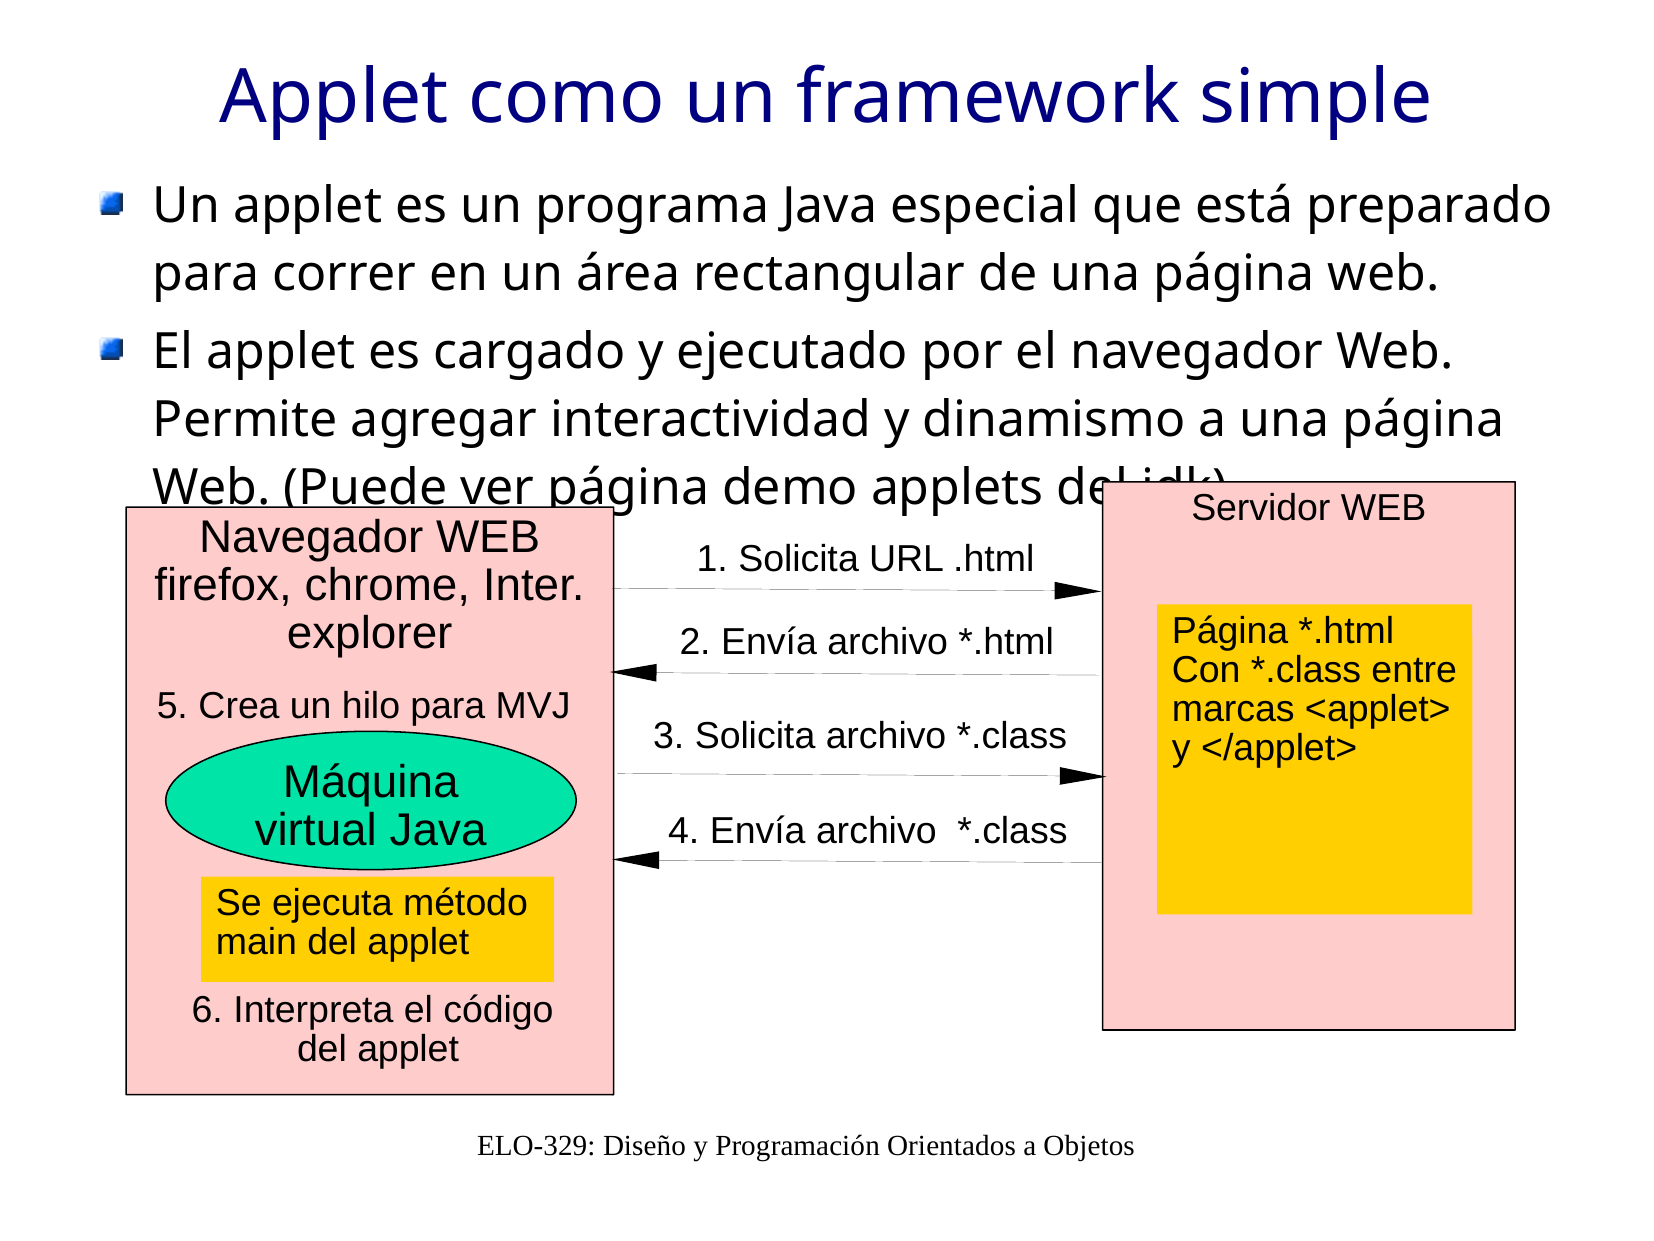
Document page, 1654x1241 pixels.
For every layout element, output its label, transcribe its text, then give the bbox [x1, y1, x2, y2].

title Applet como un framework simple [82, 43, 1571, 145]
text_box Página *.html Con *.class entre marcas <applet> y </applet> [1157, 604, 1473, 776]
text_box Navegador WEB firefox, chrome, Inter. explorer [126, 507, 614, 1095]
text_box [1157, 776, 1473, 915]
text_box Máquina virtual Java [226, 751, 516, 850]
list Un applet es un programa Java especial que está preparado para correr en un área rectangular de una página web. El applet es cargado y ejecutado por el navegador Web. Permite agregar interactividad y dinamismo a una página Web. (Puede ver página demo applets del jdk)‏ [81, 169, 1571, 538]
text_box Servidor WEB [1102, 481, 1516, 1030]
text_box Se ejecuta método main del applet [201, 876, 554, 971]
text_box [201, 971, 554, 982]
text_box 5. Crea un hilo para MVJ [141, 679, 586, 735]
text_box 4. Envía archivo *.class [653, 804, 1083, 860]
text_box 1. Solicita URL .html [681, 532, 1050, 588]
text_box 3. Solicita archivo *.class [638, 709, 1083, 765]
text_box 2. Envía archivo *.html [664, 615, 1070, 671]
text_box 6. Interpreta el código del applet [176, 983, 569, 1078]
